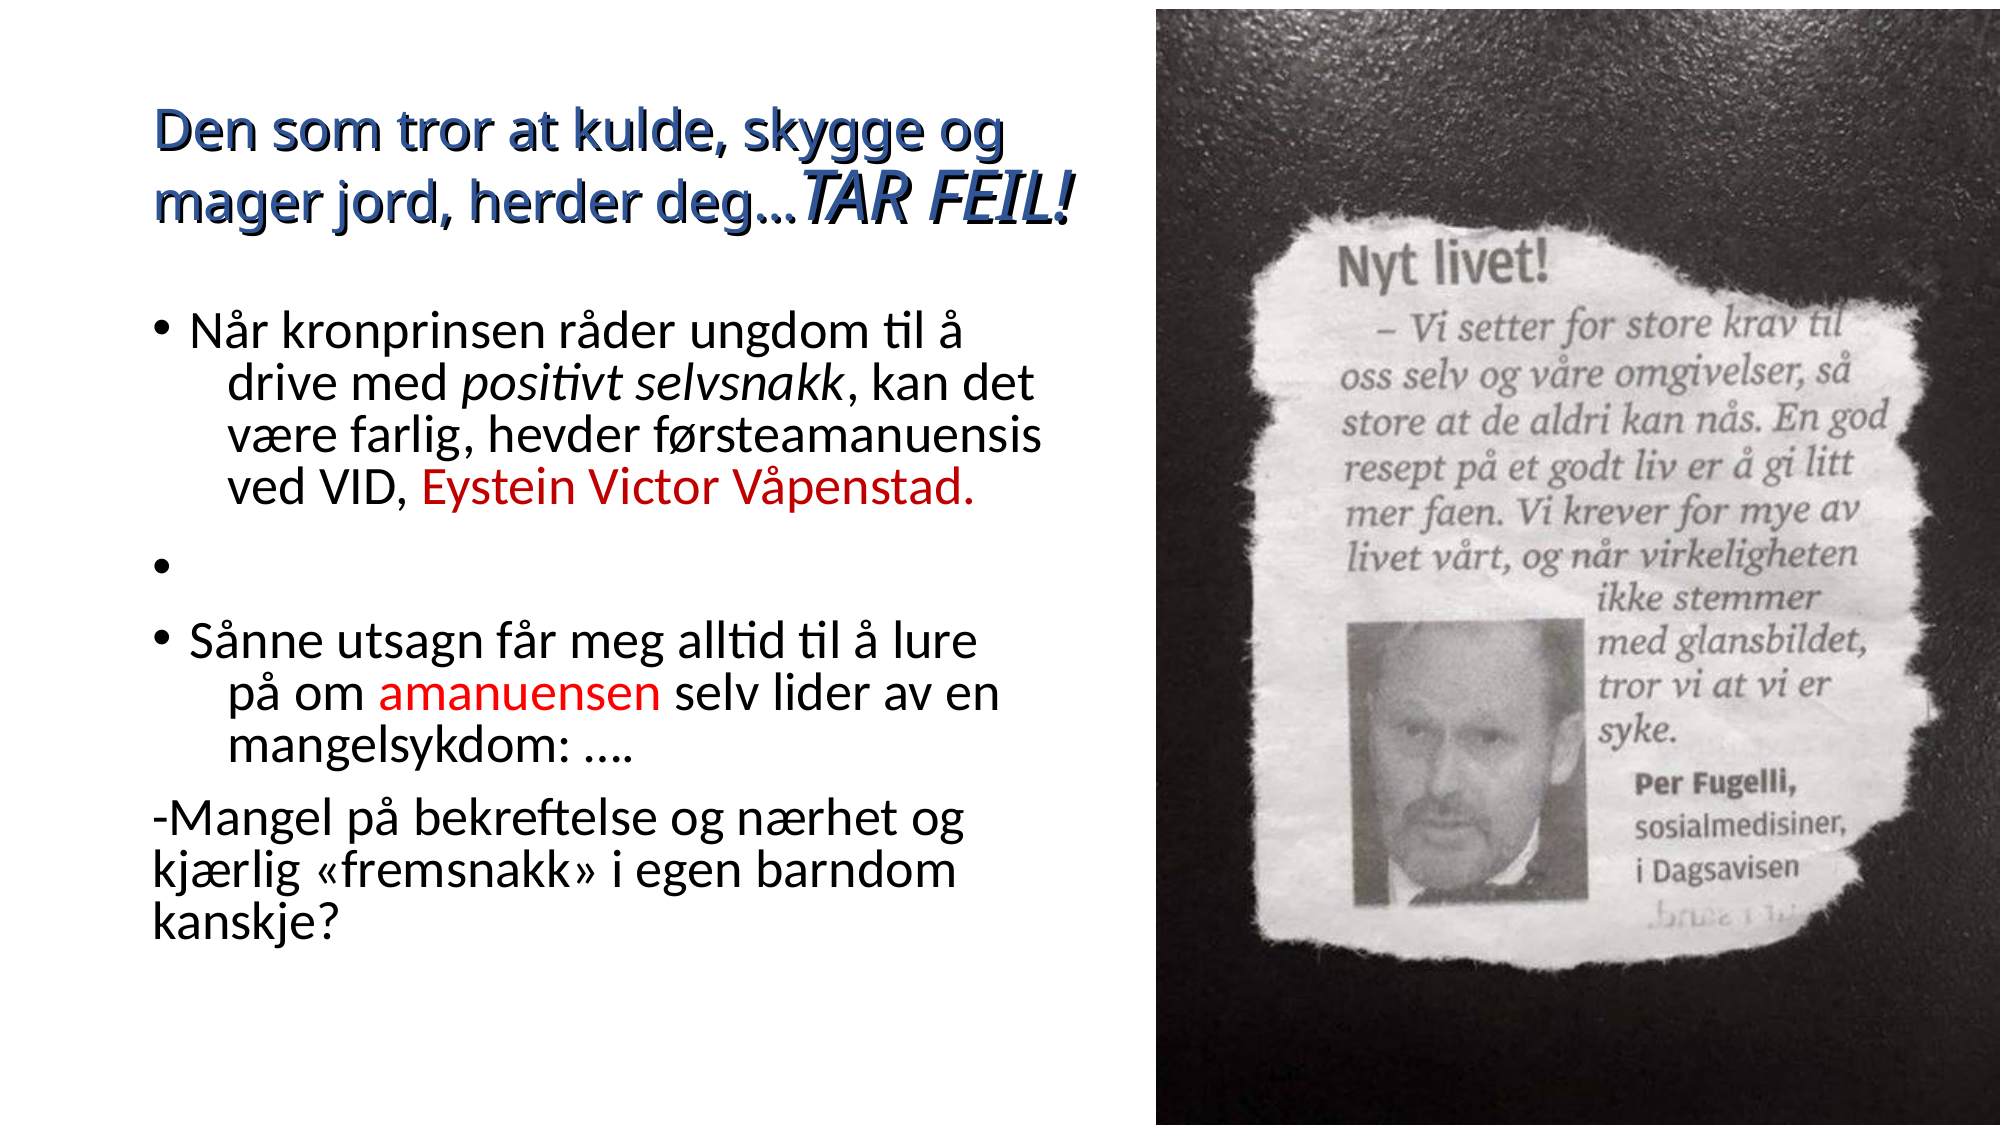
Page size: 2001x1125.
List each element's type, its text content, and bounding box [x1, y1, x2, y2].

picture [1156, 9, 2000, 1125]
list Når kronprinsen råder ungdom til å drive med positivt selvsnakk, kan det være farlig, hevder førsteamanuensis ved VID, Eystein Victor Våpenstad. Sånne utsagn får meg alltid til å lure på om amanuensen selv lider av en mangelsykdom: …. -Mangel på bekreftelse og nærhet og kjærlig «fremsnakk» i egen barndom kanskje? [137, 299, 1060, 1014]
title Den som tror at kulde, skygge og mager jord, herder deg…TAR FEIL! [137, 59, 1141, 278]
